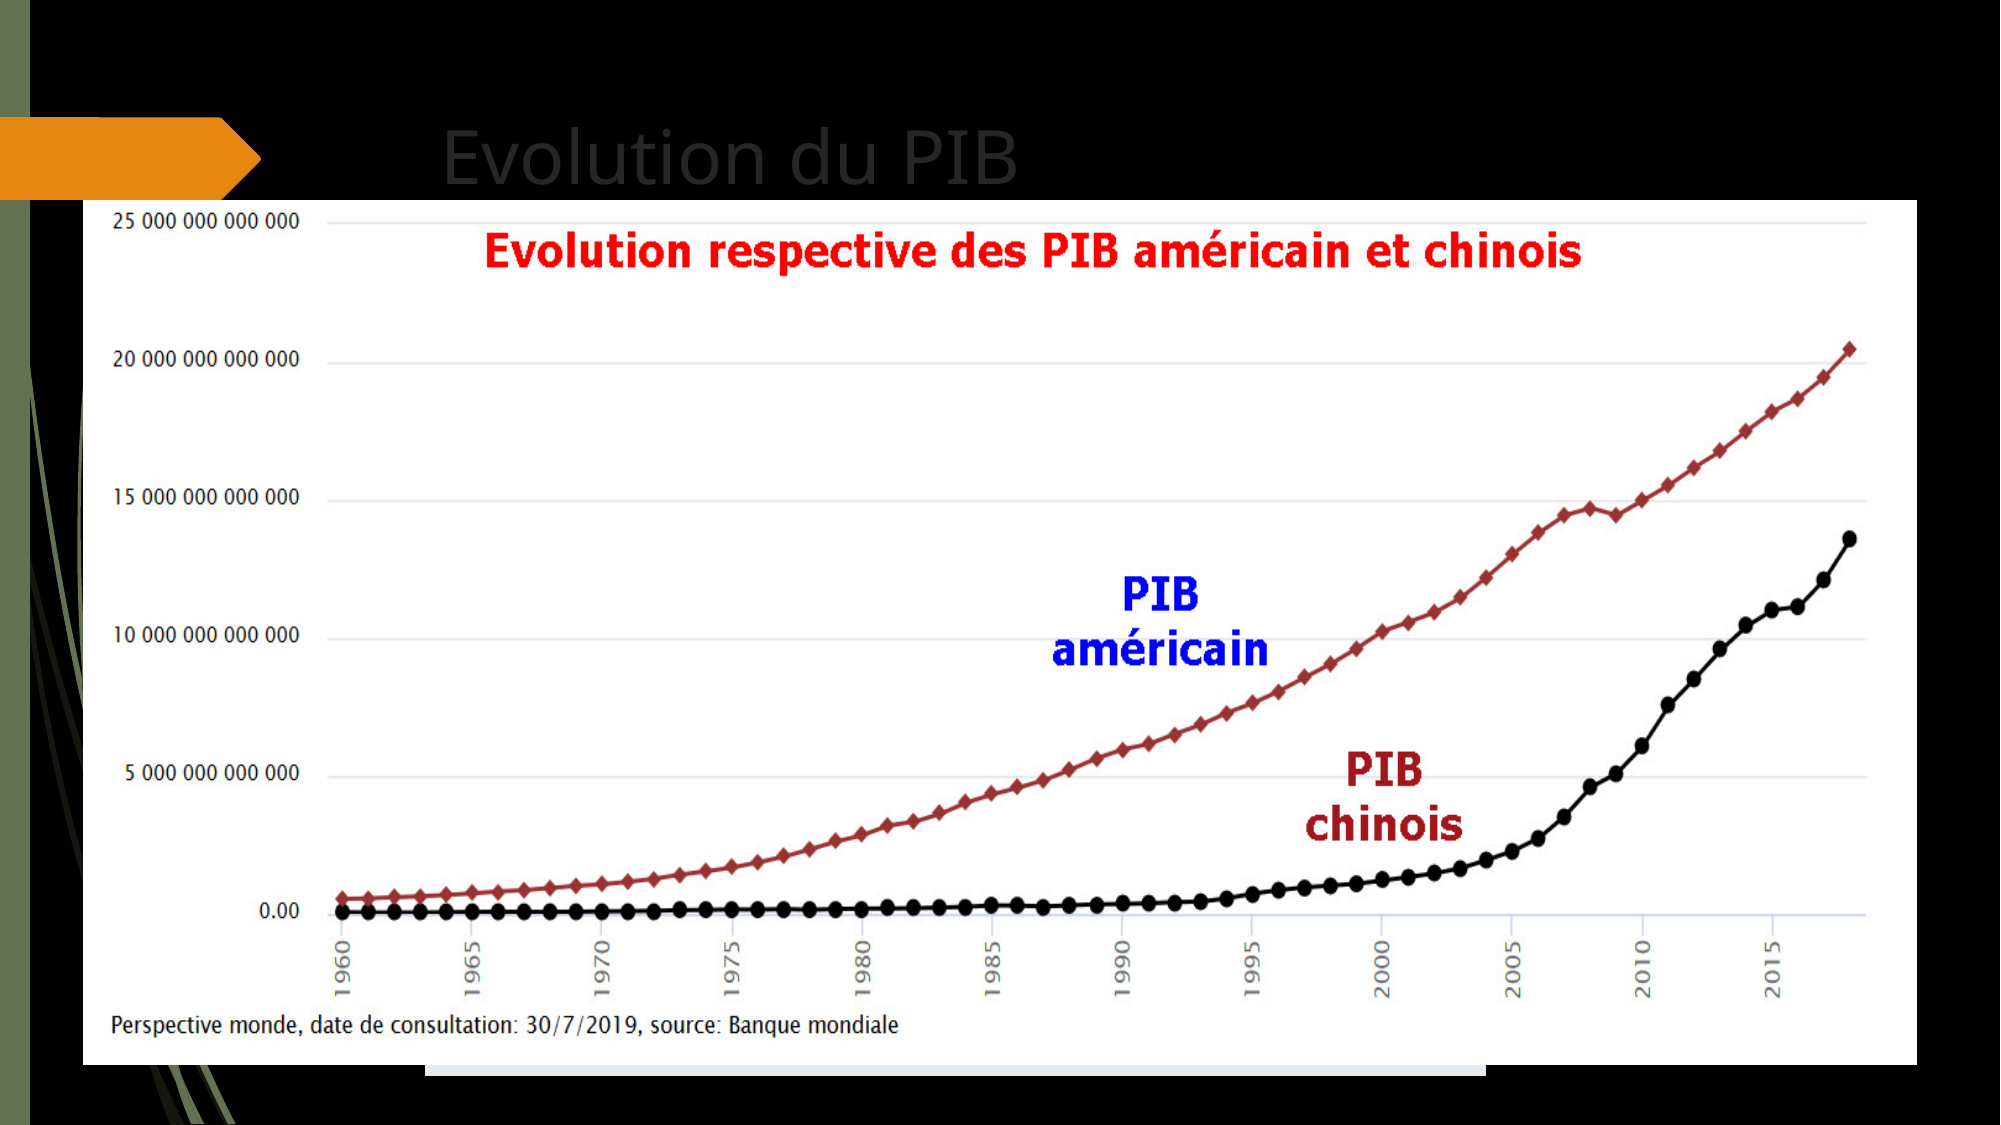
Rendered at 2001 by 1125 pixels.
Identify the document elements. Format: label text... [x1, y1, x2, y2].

picture [83, 200, 1917, 1076]
title Evolution du PIB [425, 102, 1888, 200]
